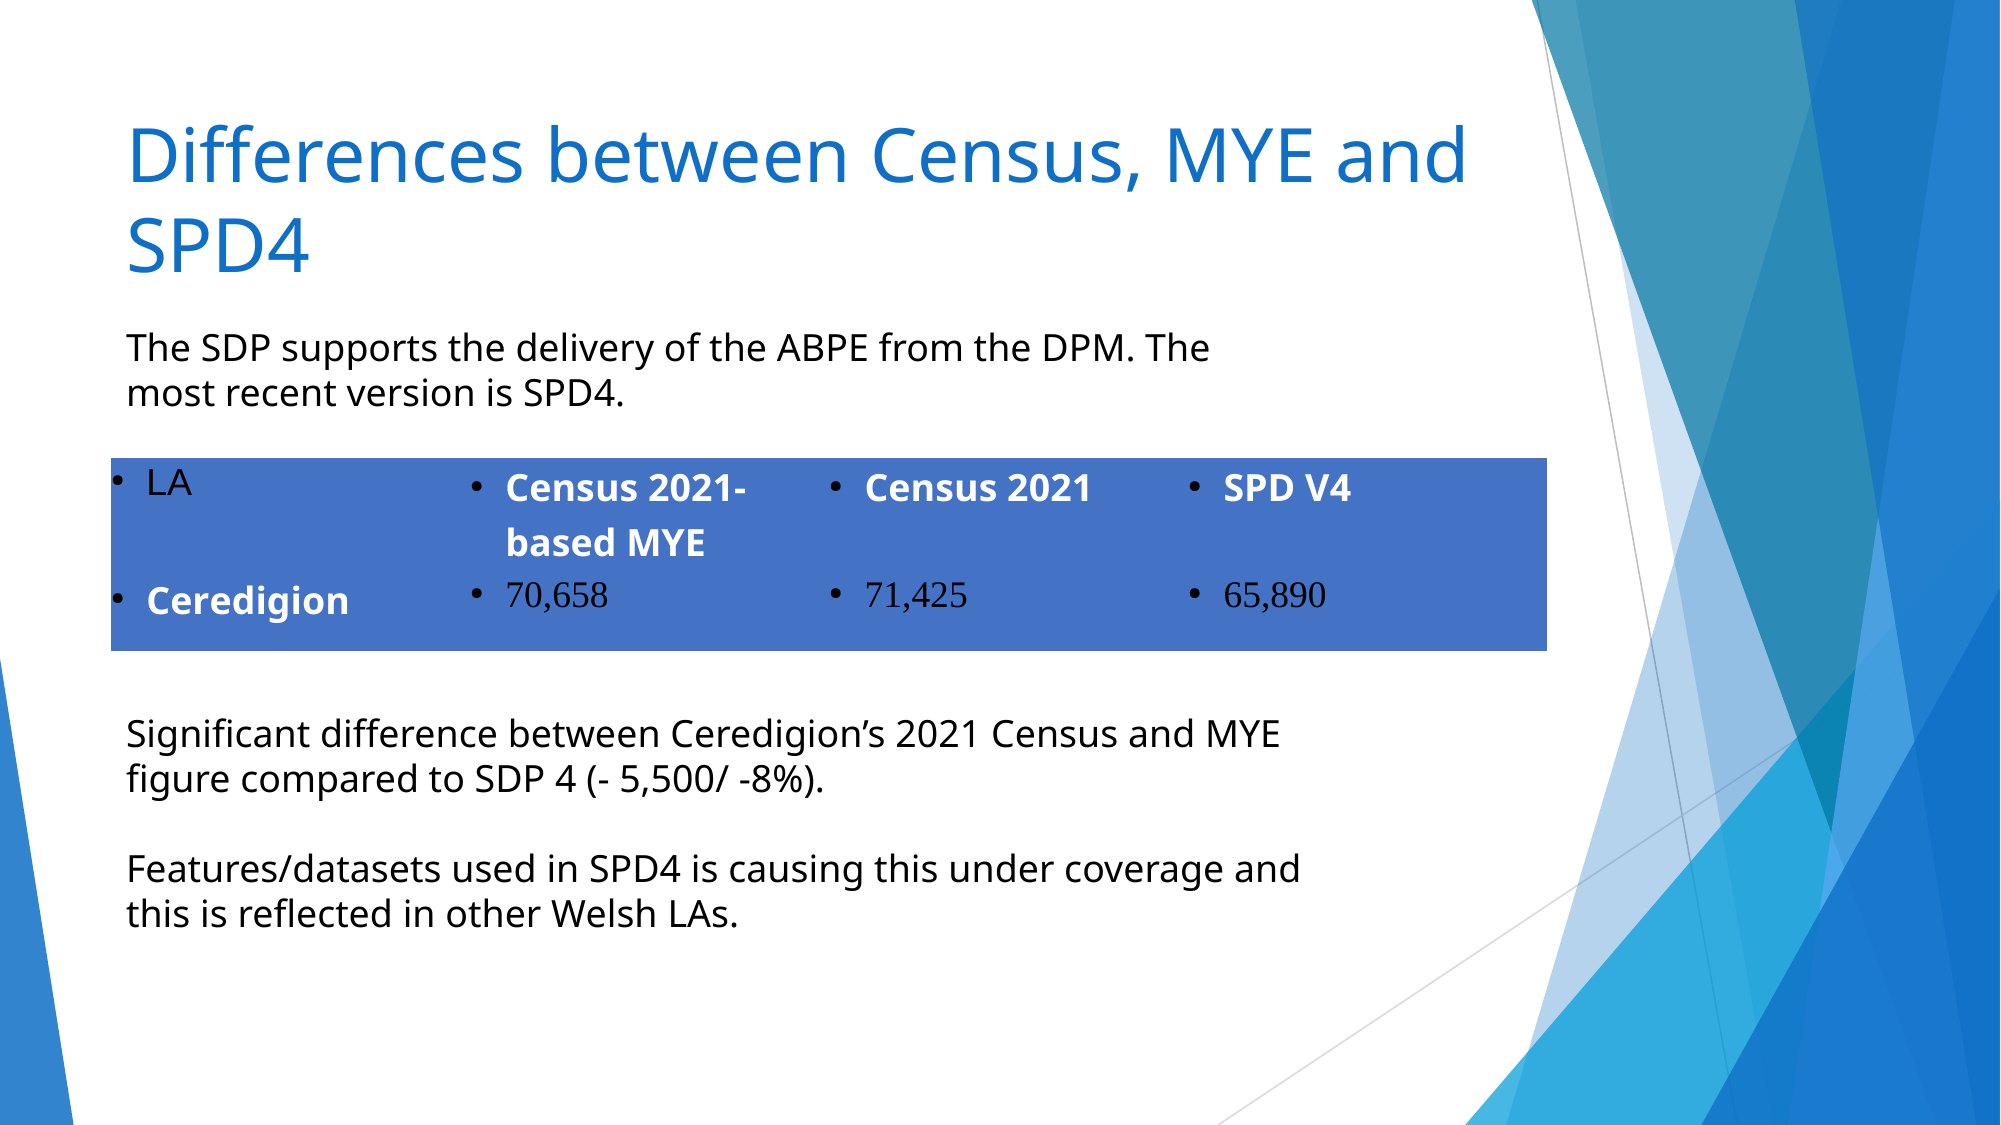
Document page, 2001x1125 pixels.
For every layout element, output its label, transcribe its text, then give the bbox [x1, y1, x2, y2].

text_box The SDP supports the delivery of the ABPE from the DPM. The most recent version is SPD4. [111, 316, 1323, 423]
table_cell 65,890 [1188, 571, 1547, 651]
table_header Census 2021-based MYE [470, 458, 829, 571]
table_header Census 2021 [829, 458, 1188, 571]
text_box Significant difference between Ceredigion’s 2021 Census and MYE figure compared to SDP 4 (- 5,500/ -8%). Features/datasets used in SPD4 is causing this under coverage and this is reflected in other Welsh LAs. [111, 702, 1323, 945]
text_box Differences between Census, MYE and SPD4 [111, 99, 1522, 317]
table_cell 71,425 [829, 571, 1188, 651]
table_cell 70,658 [470, 571, 829, 651]
table_cell Ceredigion [111, 571, 470, 651]
table_header SPD V4 [1188, 458, 1547, 571]
table_header LA [111, 458, 470, 571]
